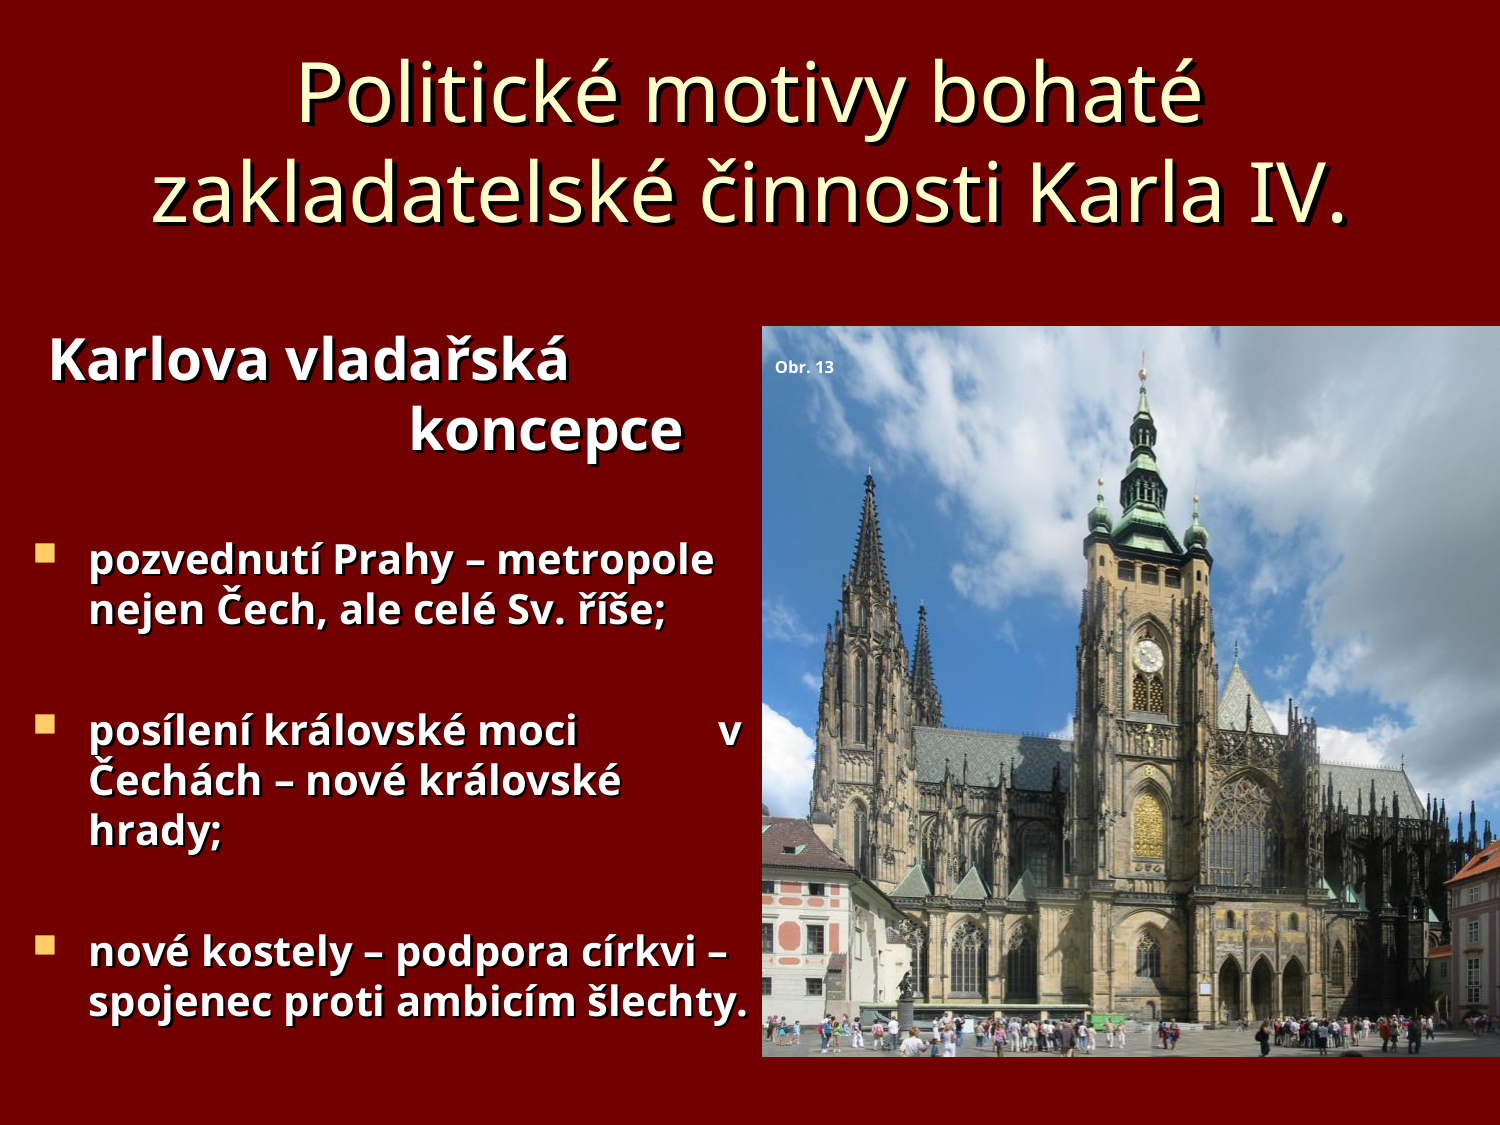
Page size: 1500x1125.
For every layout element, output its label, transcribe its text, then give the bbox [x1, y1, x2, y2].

title Politické motivy bohaté zakladatelské činnosti Karla IV. [75, 31, 1426, 247]
text_box [762, 326, 1500, 1057]
list Karlova vladařská koncepce pozvednutí Prahy – metropole nejen Čech, ale celé Sv. říše; posílení královské moci v Čechách – nové královské hrady; nové kostely – podpora církvi –spojenec proti ambicím šlechty. [17, 314, 774, 1083]
text_box Obr. 13 [760, 349, 850, 385]
